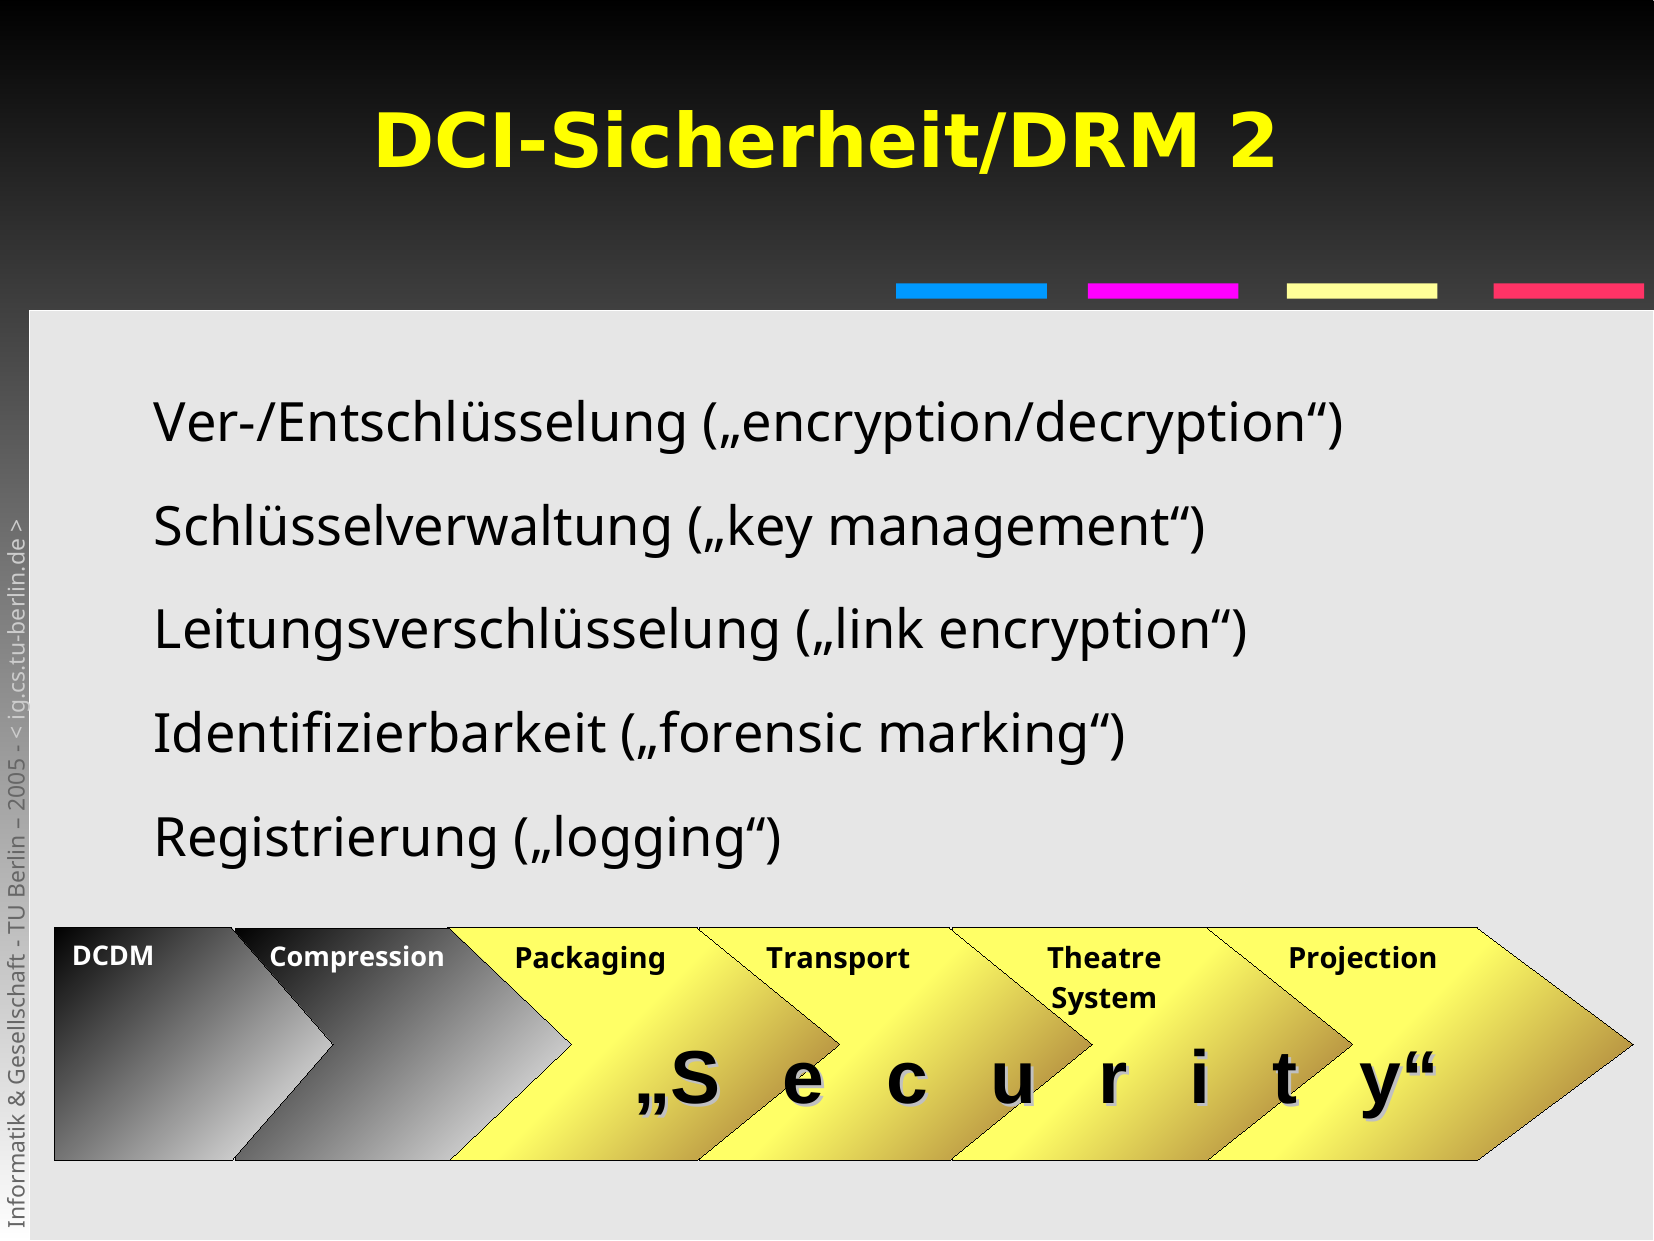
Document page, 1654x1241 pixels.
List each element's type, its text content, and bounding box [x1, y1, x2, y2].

title DCI-Sicherheit/DRM 2 [88, 37, 1565, 246]
text_box „S e c u r i t y“ [633, 1035, 1441, 1120]
text_box [1595, 1015, 1634, 1073]
text_box [54, 927, 59, 1161]
list Ver-/Entschlüsselung („encryption/decryption“) Schlüsselverwaltung („key management“) Leitungsverschlüsselung („link encryption“) Identifizierbarkeit („forensic marking“) Registrierung („logging“) [59, 383, 1595, 1182]
